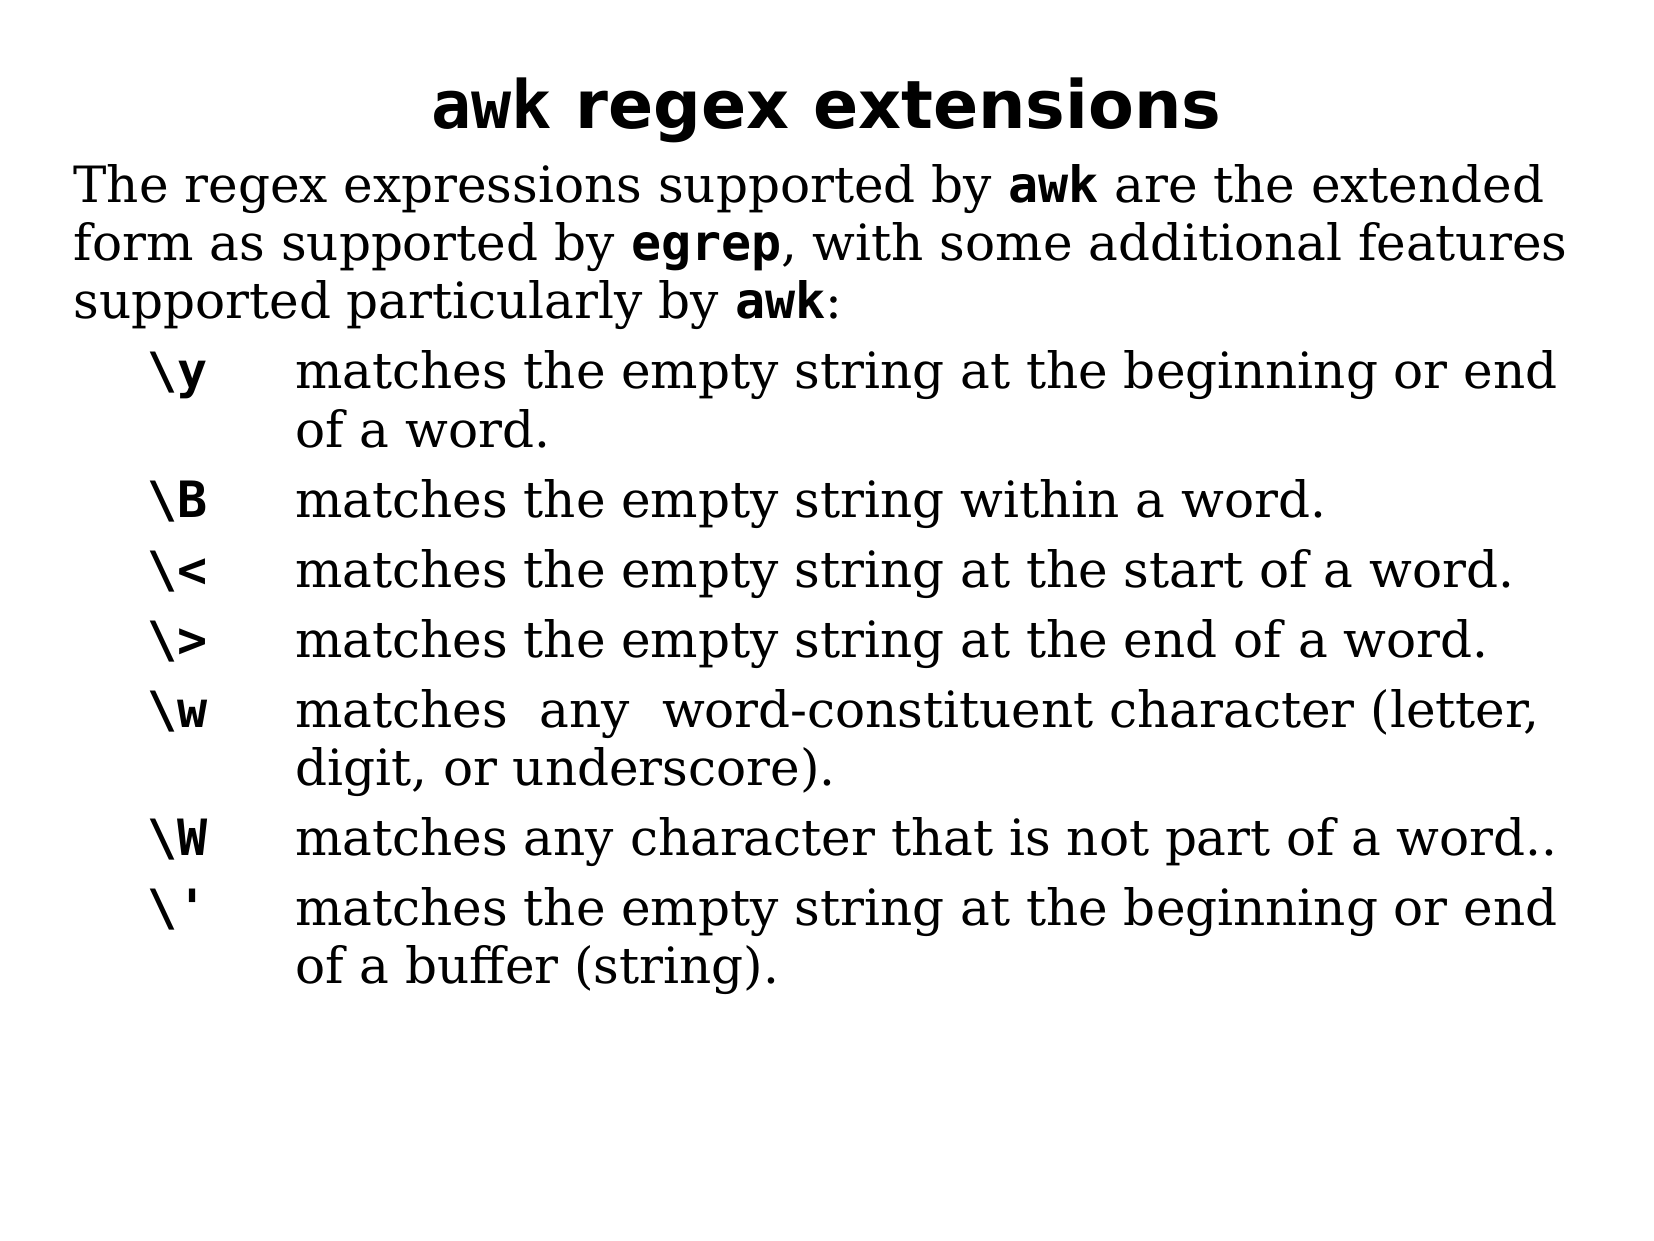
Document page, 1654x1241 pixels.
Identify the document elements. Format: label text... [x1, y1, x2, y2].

text_box awk regex extensions The regex expressions supported by awk are the extended form as supported by egrep, with some additional features supported particularly by awk: \y matches the empty string at the beginning or end of a word. \B matches the empty string within a word. \< matches the empty string at the start of a word. \> matches the empty string at the end of a word. \w matches any word-constituent character (letter, digit, or underscore). \W matches any character that is not part of a word.. \' matches the empty string at the beginning or end of a buffer (string). [59, 59, 1595, 1004]
